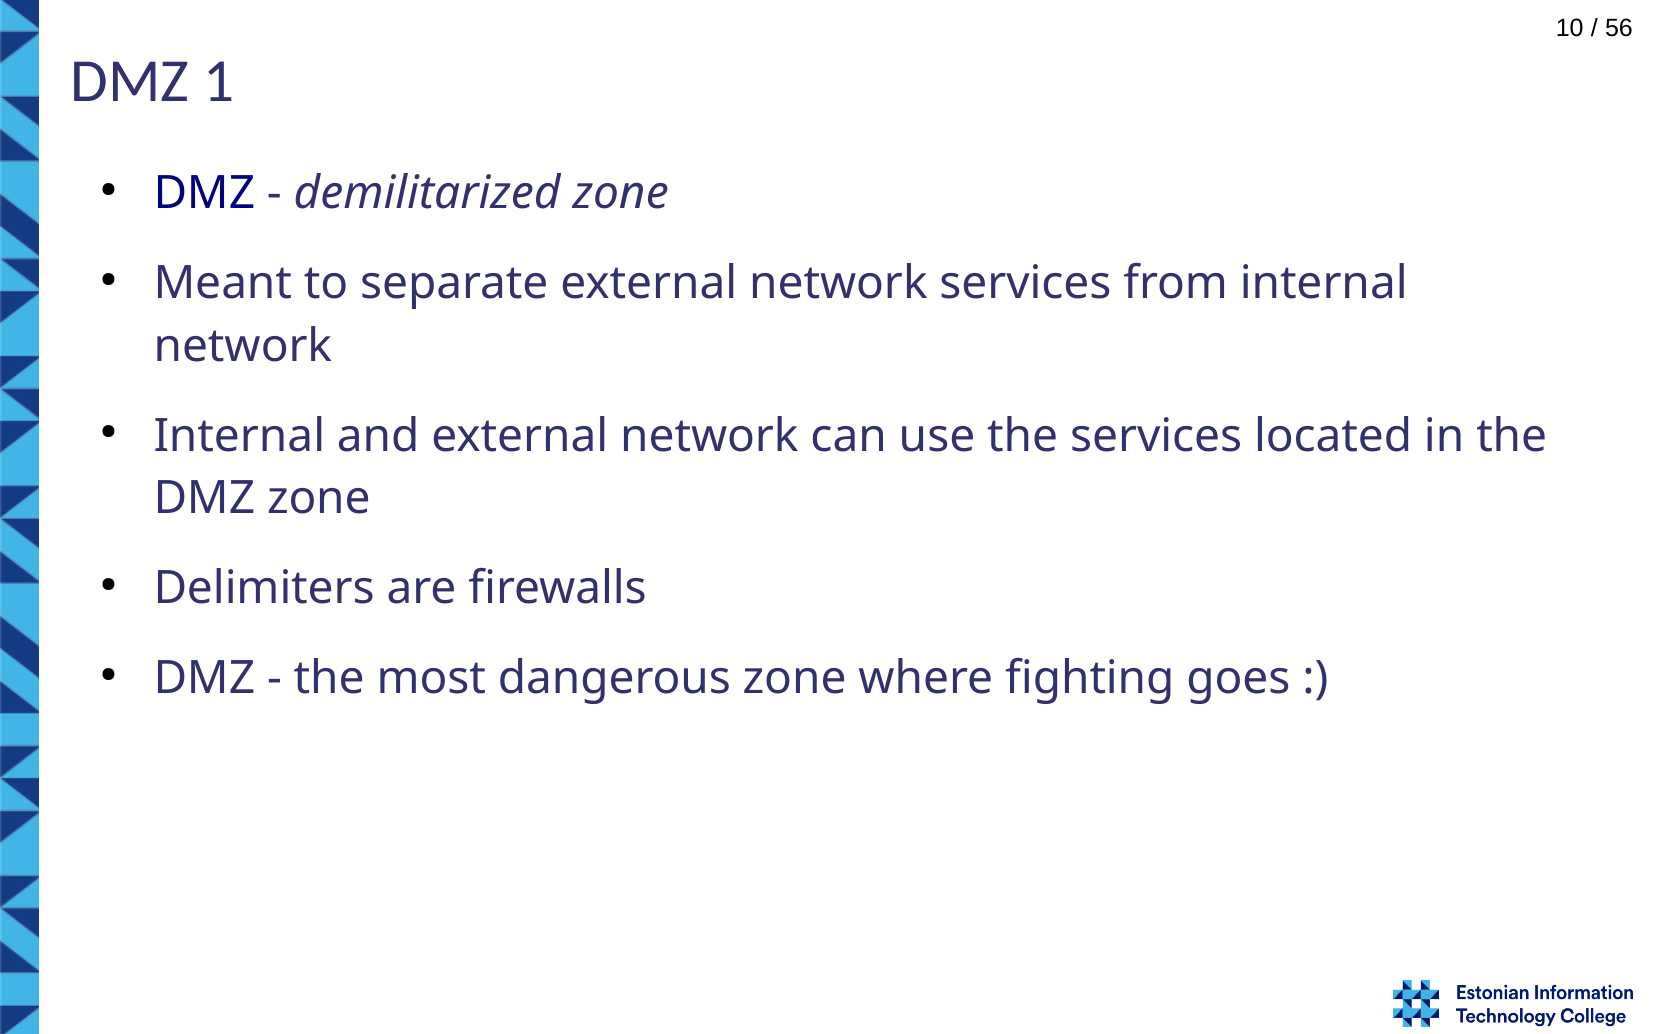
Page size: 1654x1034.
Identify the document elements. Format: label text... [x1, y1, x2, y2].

picture [1393, 980, 1633, 1027]
title DMZ 1 [70, 41, 1630, 130]
list DMZ - demilitarized zone Meant to separate external network services from internal network Internal and external network can use the services located in the DMZ zone Delimiters are firewalls DMZ - the most dangerous zone where fighting goes :) [82, 159, 1595, 877]
